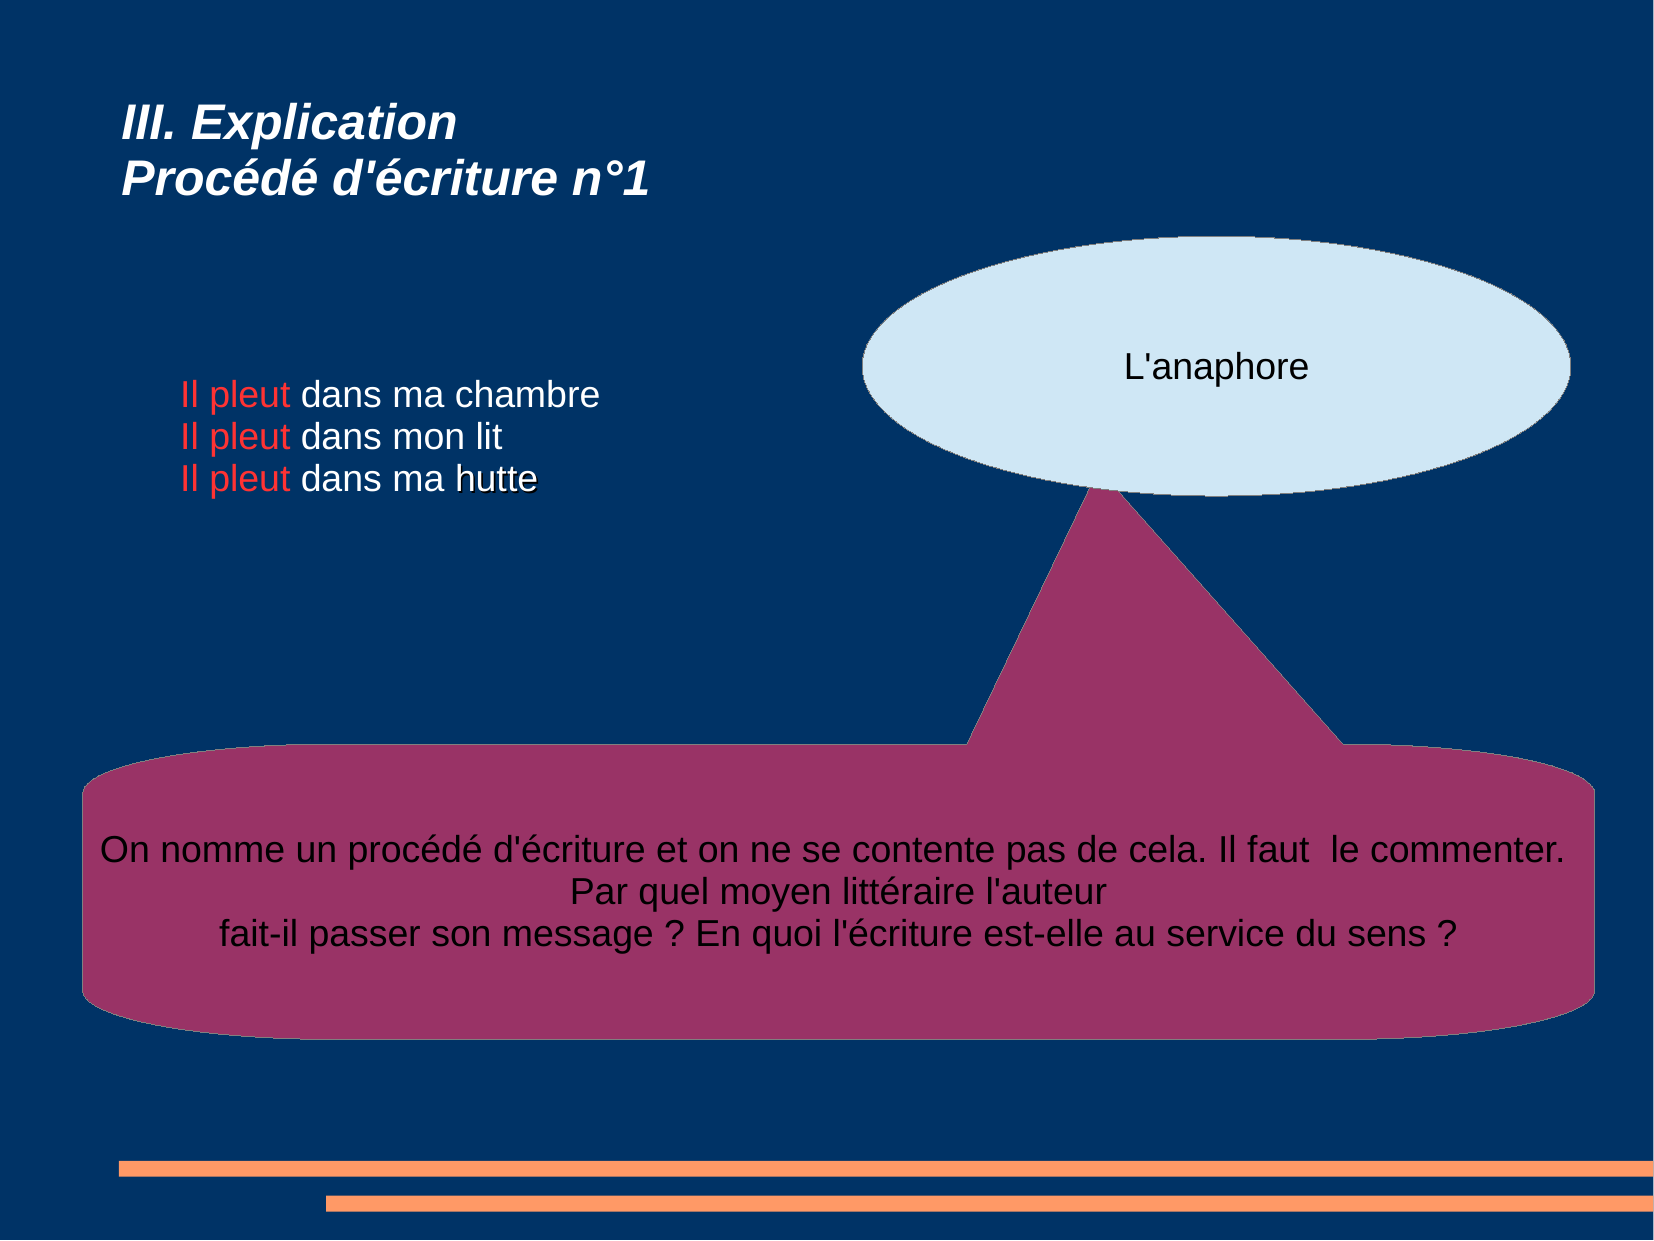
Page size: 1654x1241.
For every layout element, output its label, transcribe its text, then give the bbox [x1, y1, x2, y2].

text_box Il pleut dans ma chambre Il pleut dans mon lit Il pleut dans ma hutte [165, 366, 1088, 684]
text_box On nomme un procédé d'écriture et on ne se contente pas de cela. Il faut le commenter. Par quel moyen littéraire l'auteur fait-il passer son message ? En quoi l'écriture est-elle au service du sens ? [82, 488, 1595, 1040]
text_box L'anaphore [862, 236, 1571, 497]
title III. Explication Procédé d'écriture n°1 [121, 46, 1534, 254]
